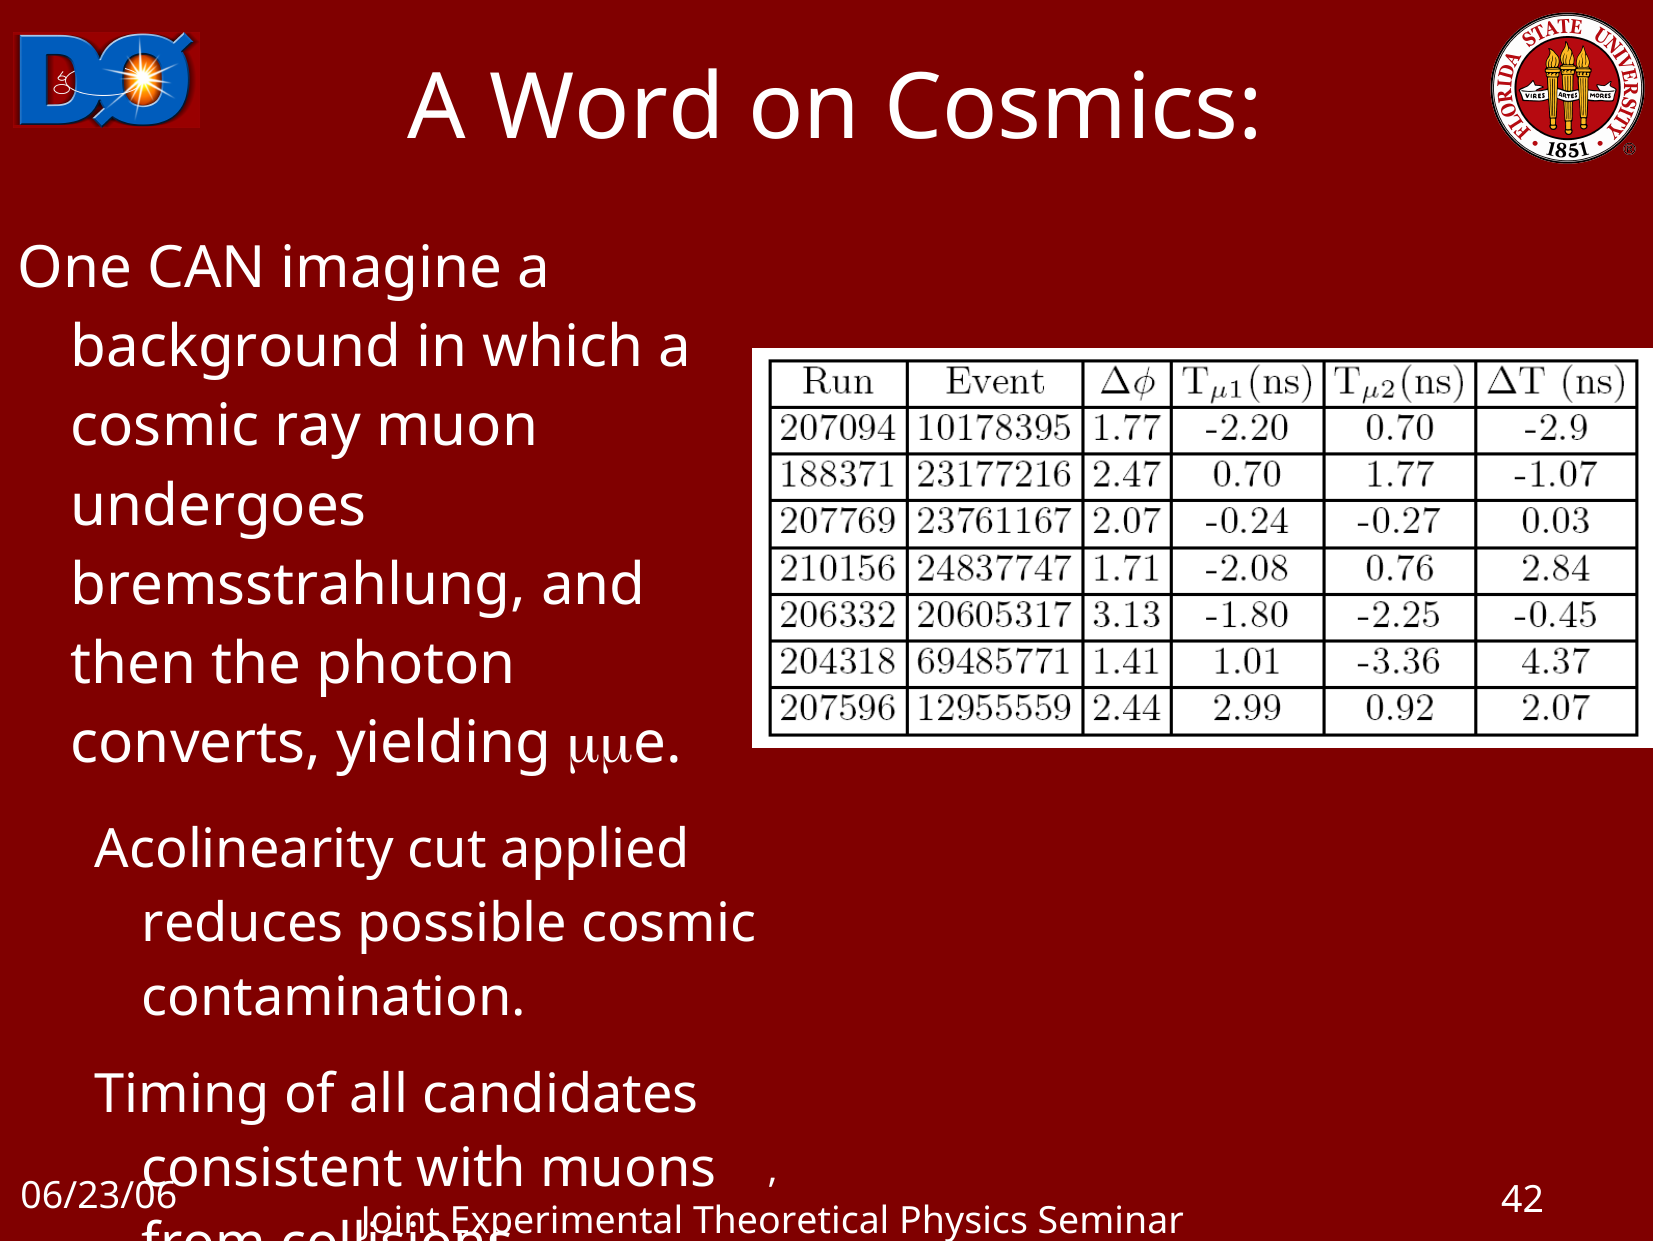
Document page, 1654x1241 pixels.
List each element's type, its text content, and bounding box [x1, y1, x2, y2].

picture [13, 32, 196, 128]
list One CAN imagine a background in which a cosmic ray muon undergoes bremsstrahlung, and then the photon converts, yielding mme. Acolinearity cut applied reduces possible cosmic contamination. Timing of all candidates consistent with muons from collisions. [0, 225, 766, 1129]
title A Word on Cosmics: [196, 0, 1475, 208]
picture [1489, 11, 1646, 165]
picture [752, 348, 1653, 748]
